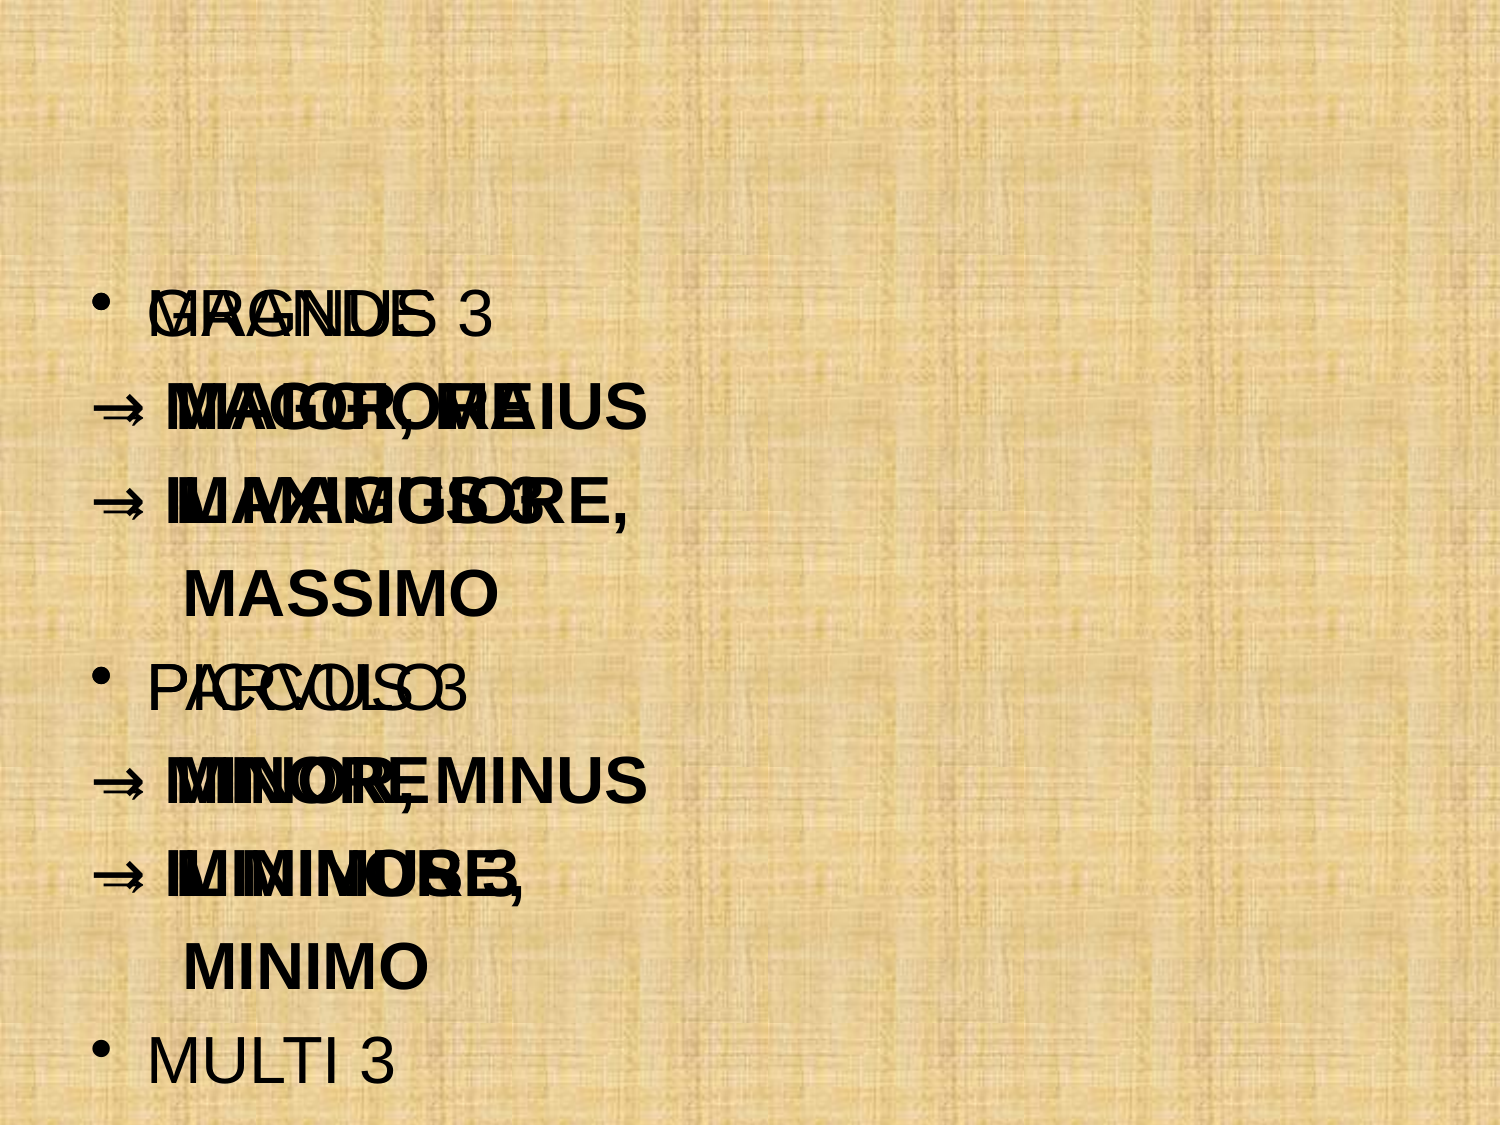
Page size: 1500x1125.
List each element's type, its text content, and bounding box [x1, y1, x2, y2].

list GRANDE → MAGGIORE → IL MAGGIORE, MASSIMO PICCOLO → MINORE → IL MINORE, MINIMO [75, 262, 1425, 1005]
picture [0, 0, 1500, 1125]
